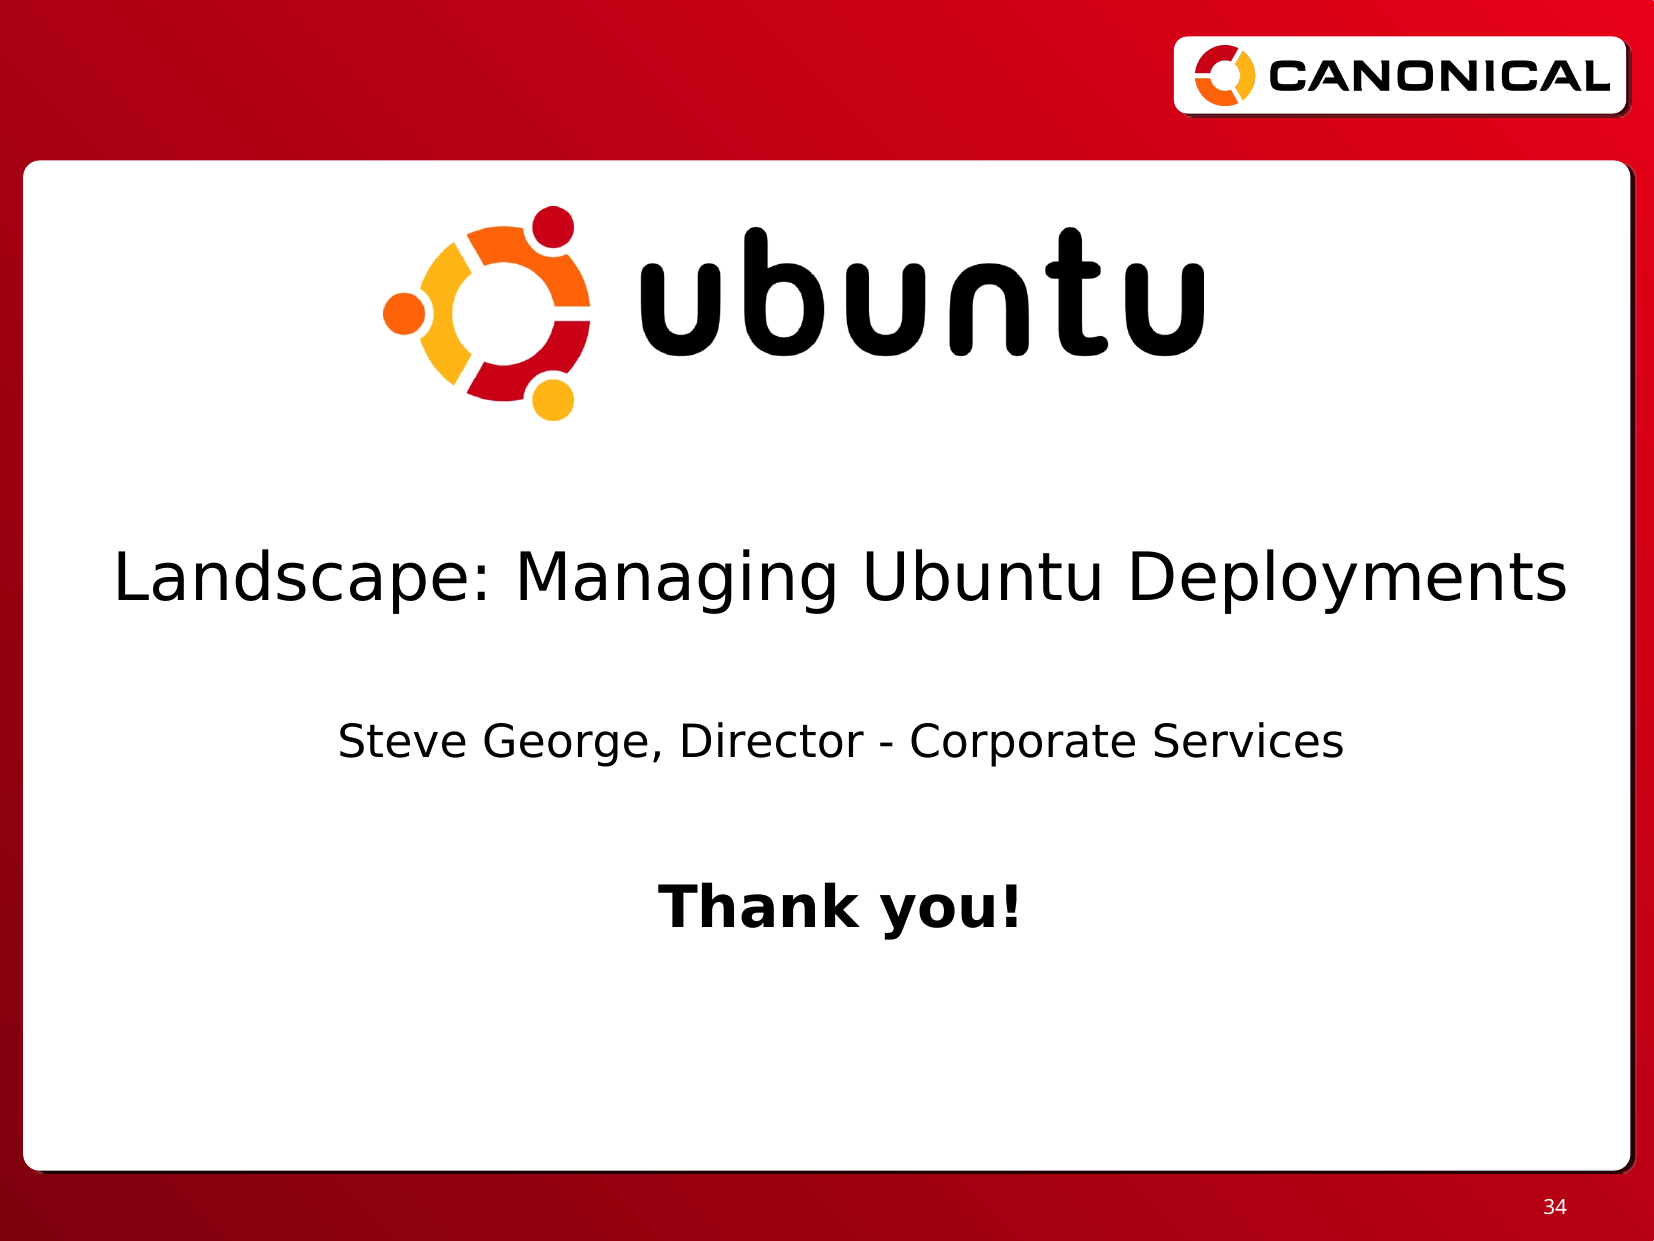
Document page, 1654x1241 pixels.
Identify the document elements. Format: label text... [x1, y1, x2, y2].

picture [1195, 45, 1610, 106]
picture [383, 206, 1204, 421]
title Landscape: Managing Ubuntu Deployments Steve George, Director - Corporate Services Thank you! [88, 472, 1595, 975]
